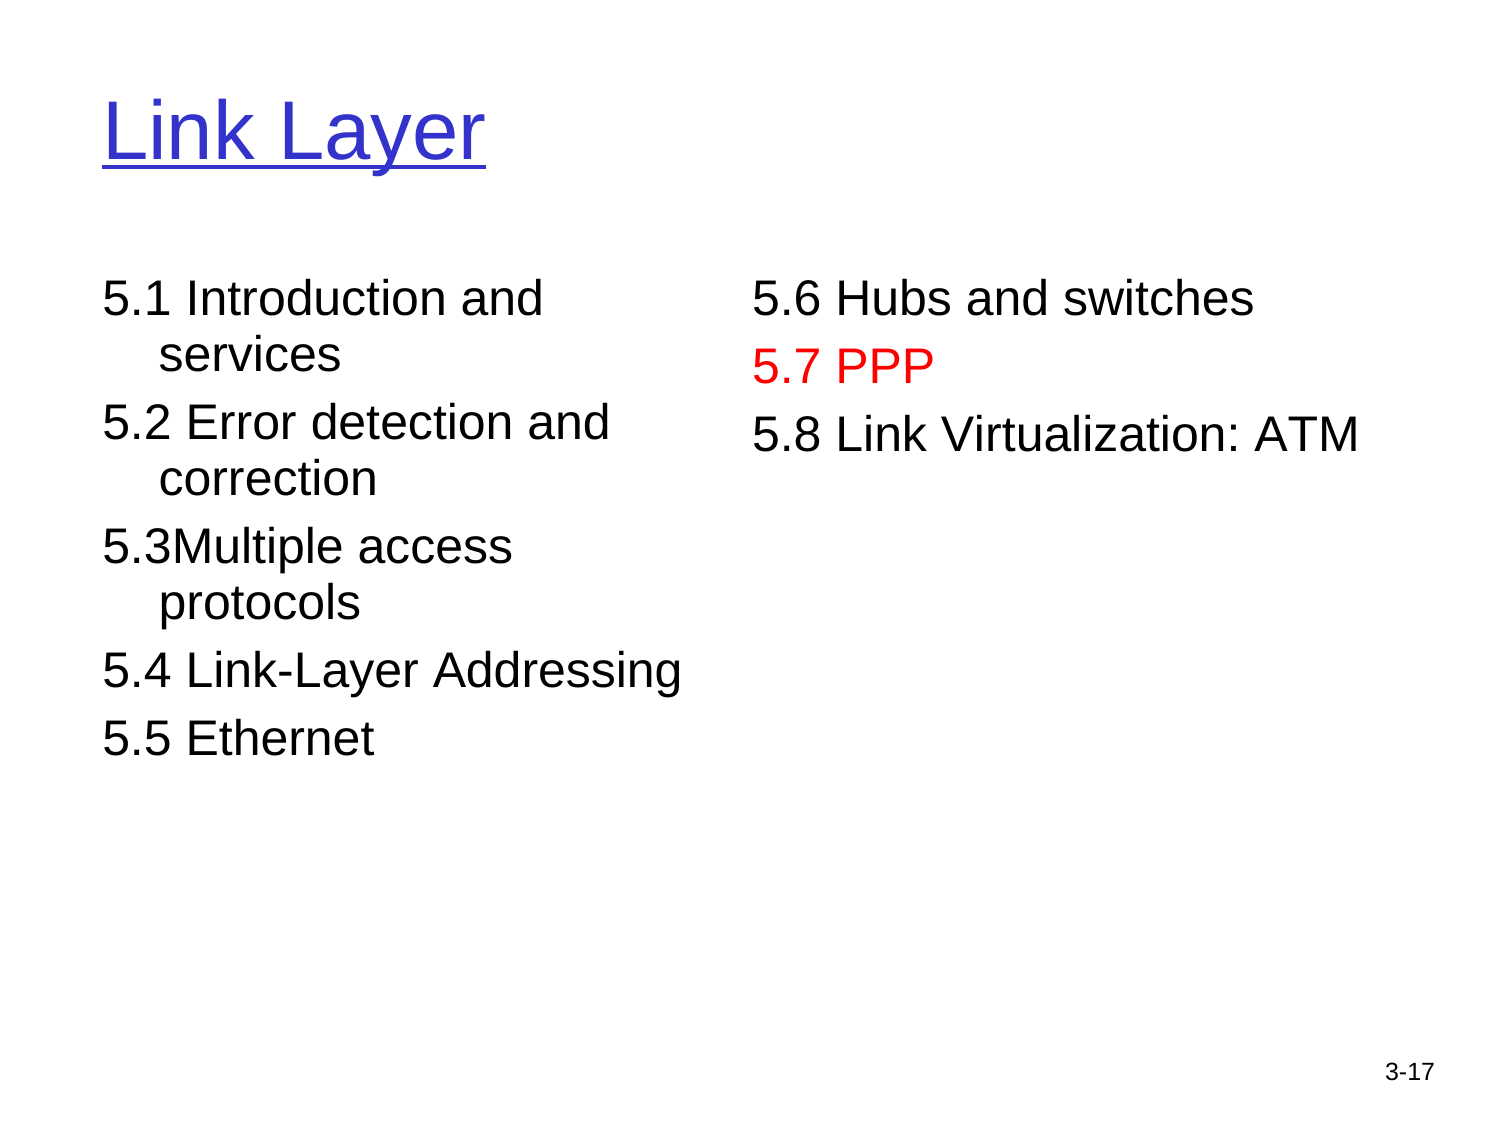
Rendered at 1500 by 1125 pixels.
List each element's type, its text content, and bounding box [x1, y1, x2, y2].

list 5.6 Hubs and switches 5.7 PPP 5.8 Link Virtualization: ATM [737, 262, 1403, 1026]
list 5.1 Introduction and services 5.2 Error detection and correction 5.3Multiple access protocols 5.4 Link-Layer Addressing 5.5 Ethernet [87, 262, 713, 1026]
title Link Layer [87, 37, 1363, 225]
